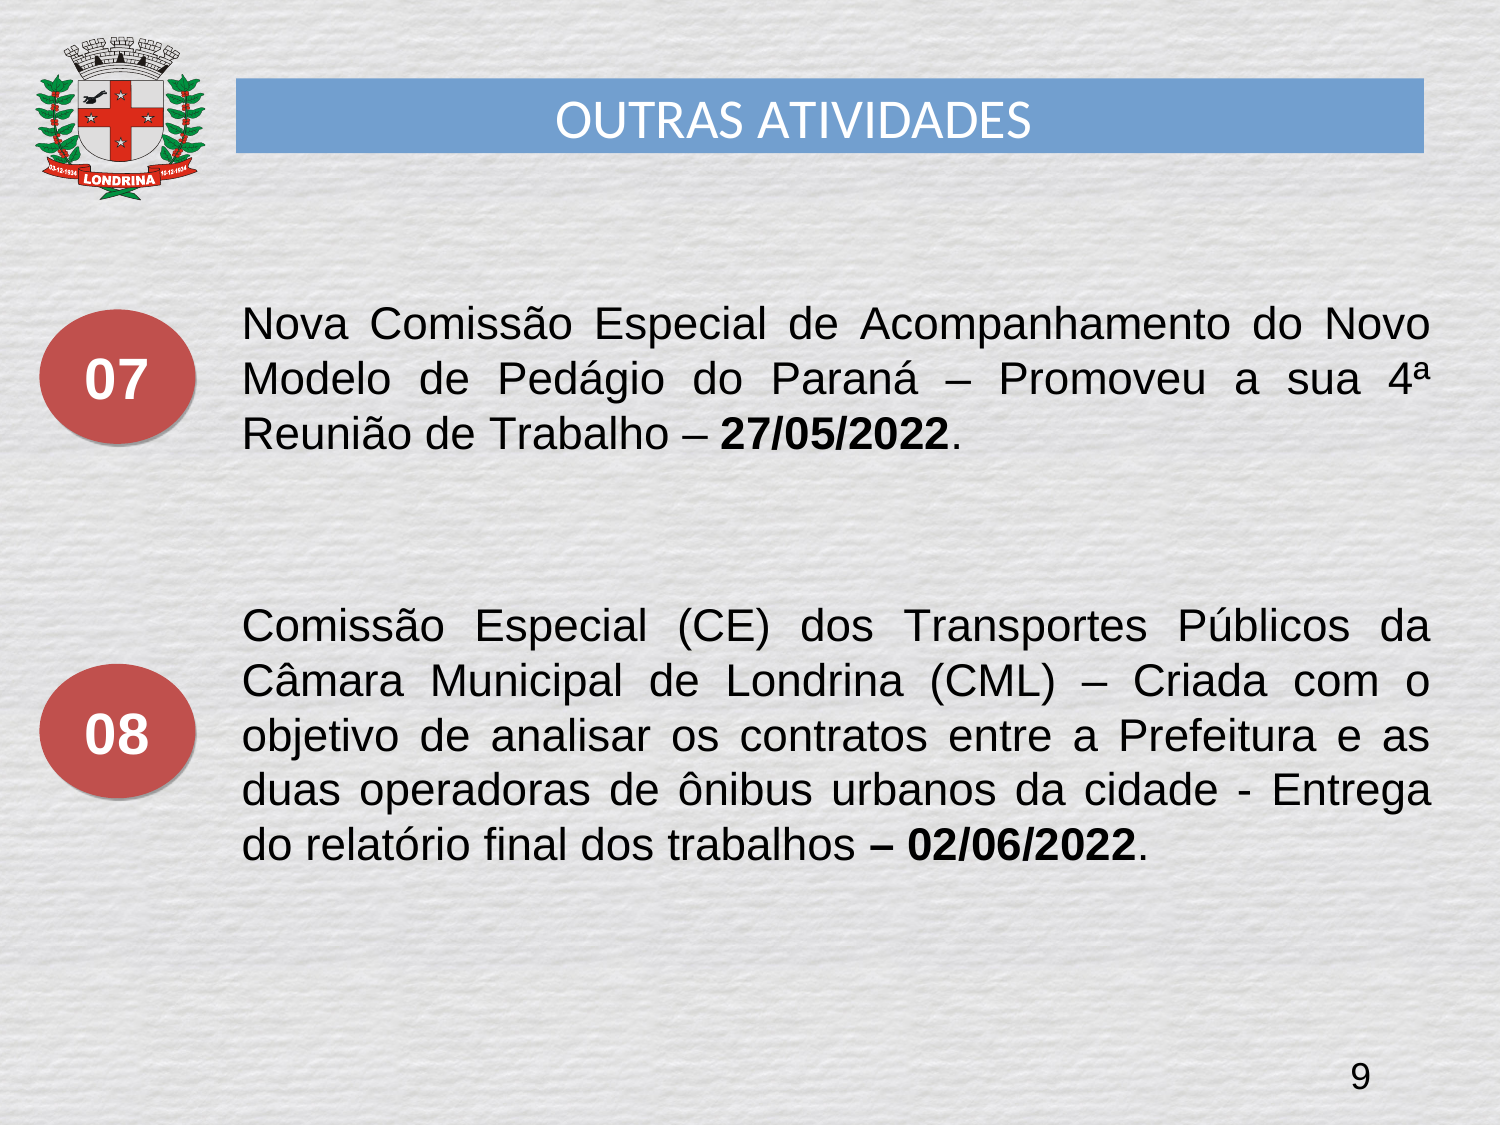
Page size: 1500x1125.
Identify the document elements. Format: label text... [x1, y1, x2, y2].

text_box OUTRAS ATIVIDADES [236, 78, 1424, 154]
text_box <número> [1335, 1044, 1500, 1115]
picture [0, 0, 1500, 1125]
text_box Nova Comissão Especial de Acompanhamento do Novo Modelo de Pedágio do Paraná – Promoveu a sua 4ª Reunião de Trabalho – 27/05/2022. [226, 286, 1447, 467]
text_box Comissão Especial (CE) dos Transportes Públicos da Câmara Municipal de Londrina (CML) – Criada com o objetivo de analisar os contratos entre a Prefeitura e as duas operadoras de ônibus urbanos da cidade - Entrega do relatório final dos trabalhos – 02/06/2022. [226, 587, 1447, 878]
text_box 07 [39, 309, 196, 444]
text_box 08 [39, 663, 196, 799]
